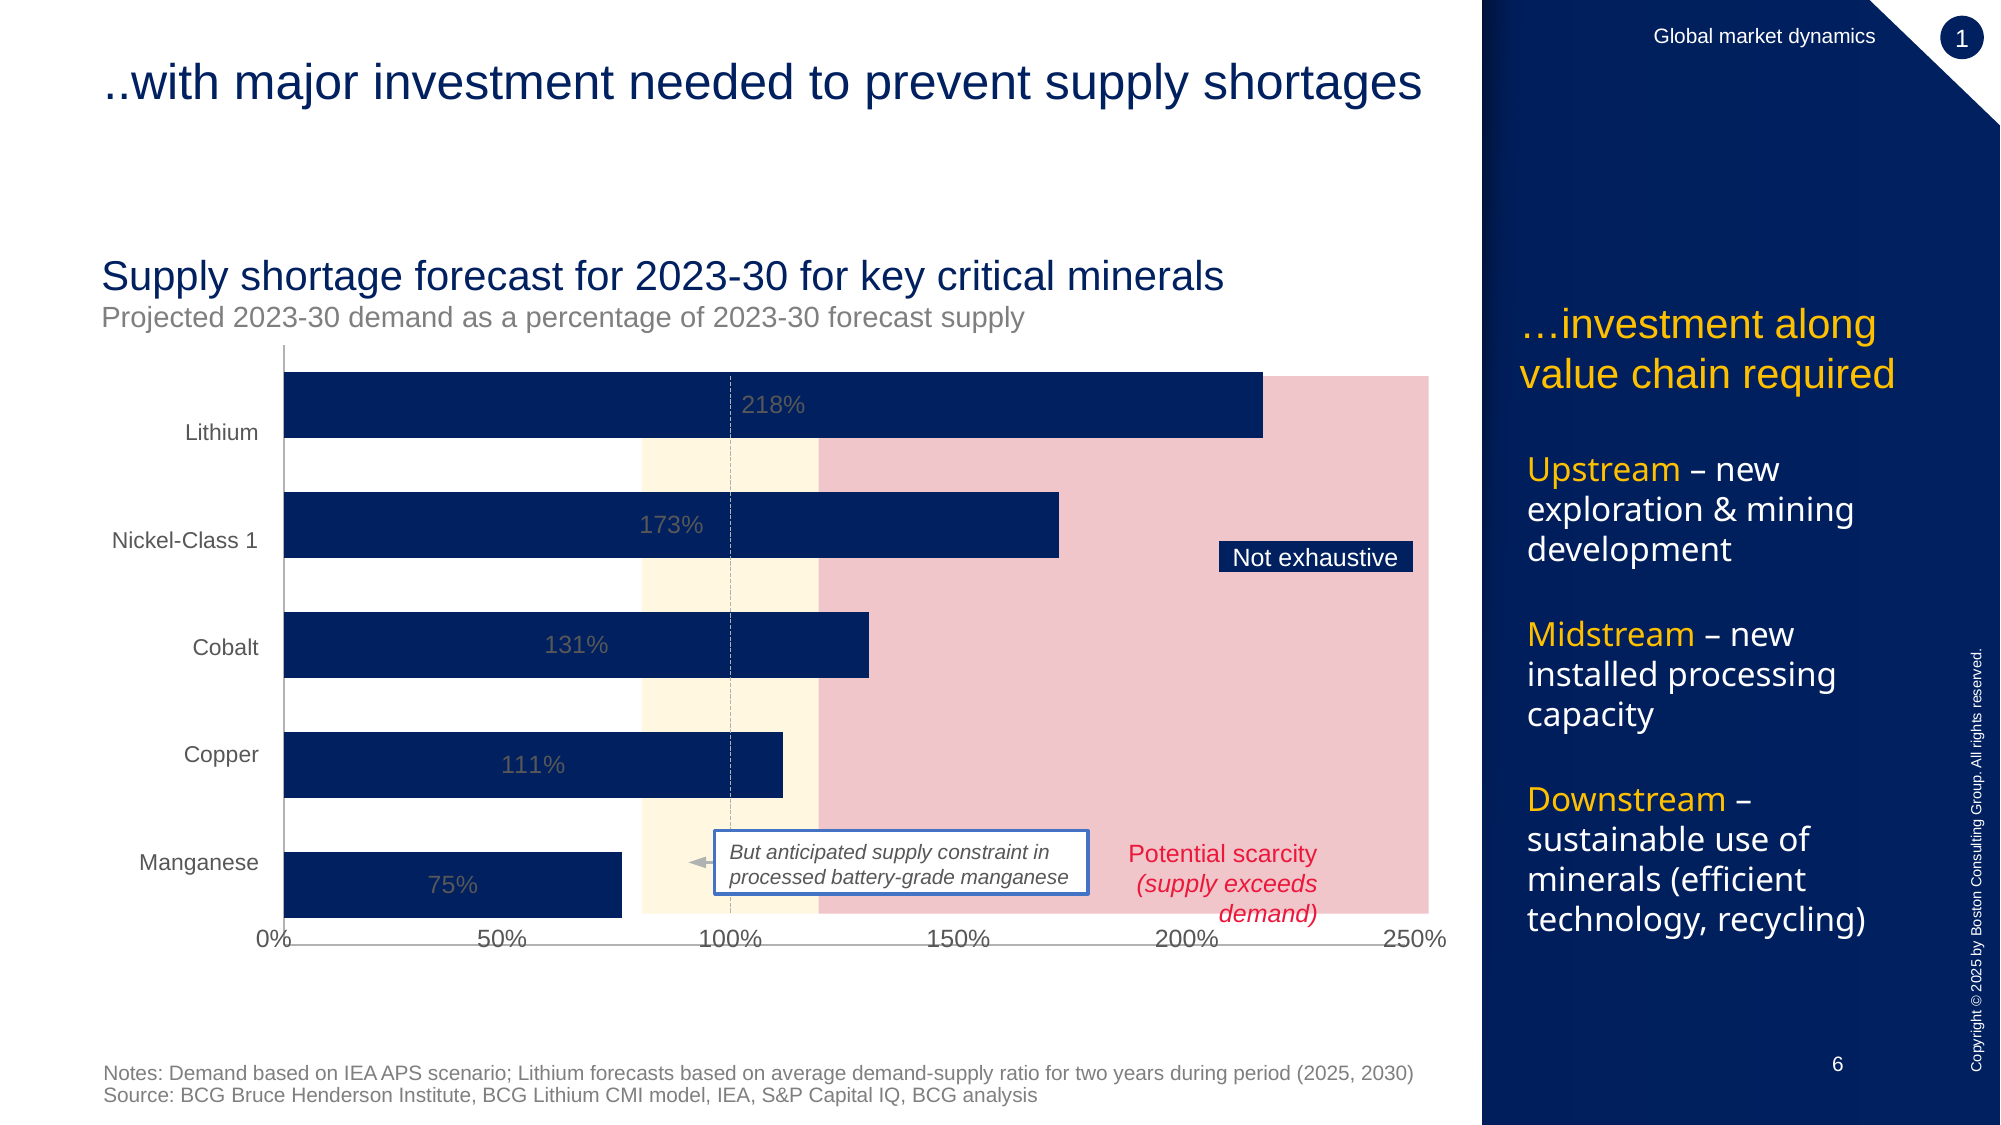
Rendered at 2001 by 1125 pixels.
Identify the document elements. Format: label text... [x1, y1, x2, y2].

text_box 200% [1155, 920, 1219, 953]
text_box Global market dynamics [1653, 14, 1892, 56]
text_box 250% [1383, 931, 1392, 945]
text_box 0% [256, 920, 292, 953]
text_box Notes: Demand based on IEA APS scenario; Lithium forecasts based on average demand-supply ratio for two years during period (2025, 2030) Source: BCG Bruce Henderson Institute, BCG Lithium CMI model, IEA, S&P Capital IQ, BCG analysis [103, 1062, 1459, 1107]
text_box Lithium [185, 415, 259, 445]
text_box 150% [927, 920, 990, 953]
text_box 0% [258, 931, 266, 945]
text_box Cobalt [192, 630, 259, 660]
text_box [1869, 0, 2000, 126]
text_box 50% [477, 920, 527, 953]
chart [260, 332, 1429, 958]
text_box 1 [1940, 15, 1984, 60]
text_box …investment along value chain required [1519, 296, 1899, 398]
text_box 200% [1155, 931, 1164, 945]
text_box Copper [184, 737, 259, 768]
text_box Upstream – new exploration & mining development Midstream – new installed processing capacity Downstream –sustainable use of minerals (efficient technology, recycling) [1526, 448, 1872, 998]
text_box But anticipated supply constraint in processed battery-grade manganese [715, 831, 1088, 894]
text_box Manganese [139, 845, 259, 875]
text_box 100% [699, 920, 762, 953]
text_box Nickel-Class 1 [112, 522, 259, 553]
text_box 250% [1383, 920, 1447, 953]
text_box Potential scarcity (supply exceeds demand) [1128, 838, 1415, 899]
text_box Supply shortage forecast for 2023-30 for key critical minerals Projected 2023-30 demand as a percentage of 2023-30 forecast supply [101, 248, 1380, 334]
text_box Not exhaustive [1219, 541, 1413, 572]
title ..with major investment needed to prevent supply shortages [103, 55, 1433, 111]
